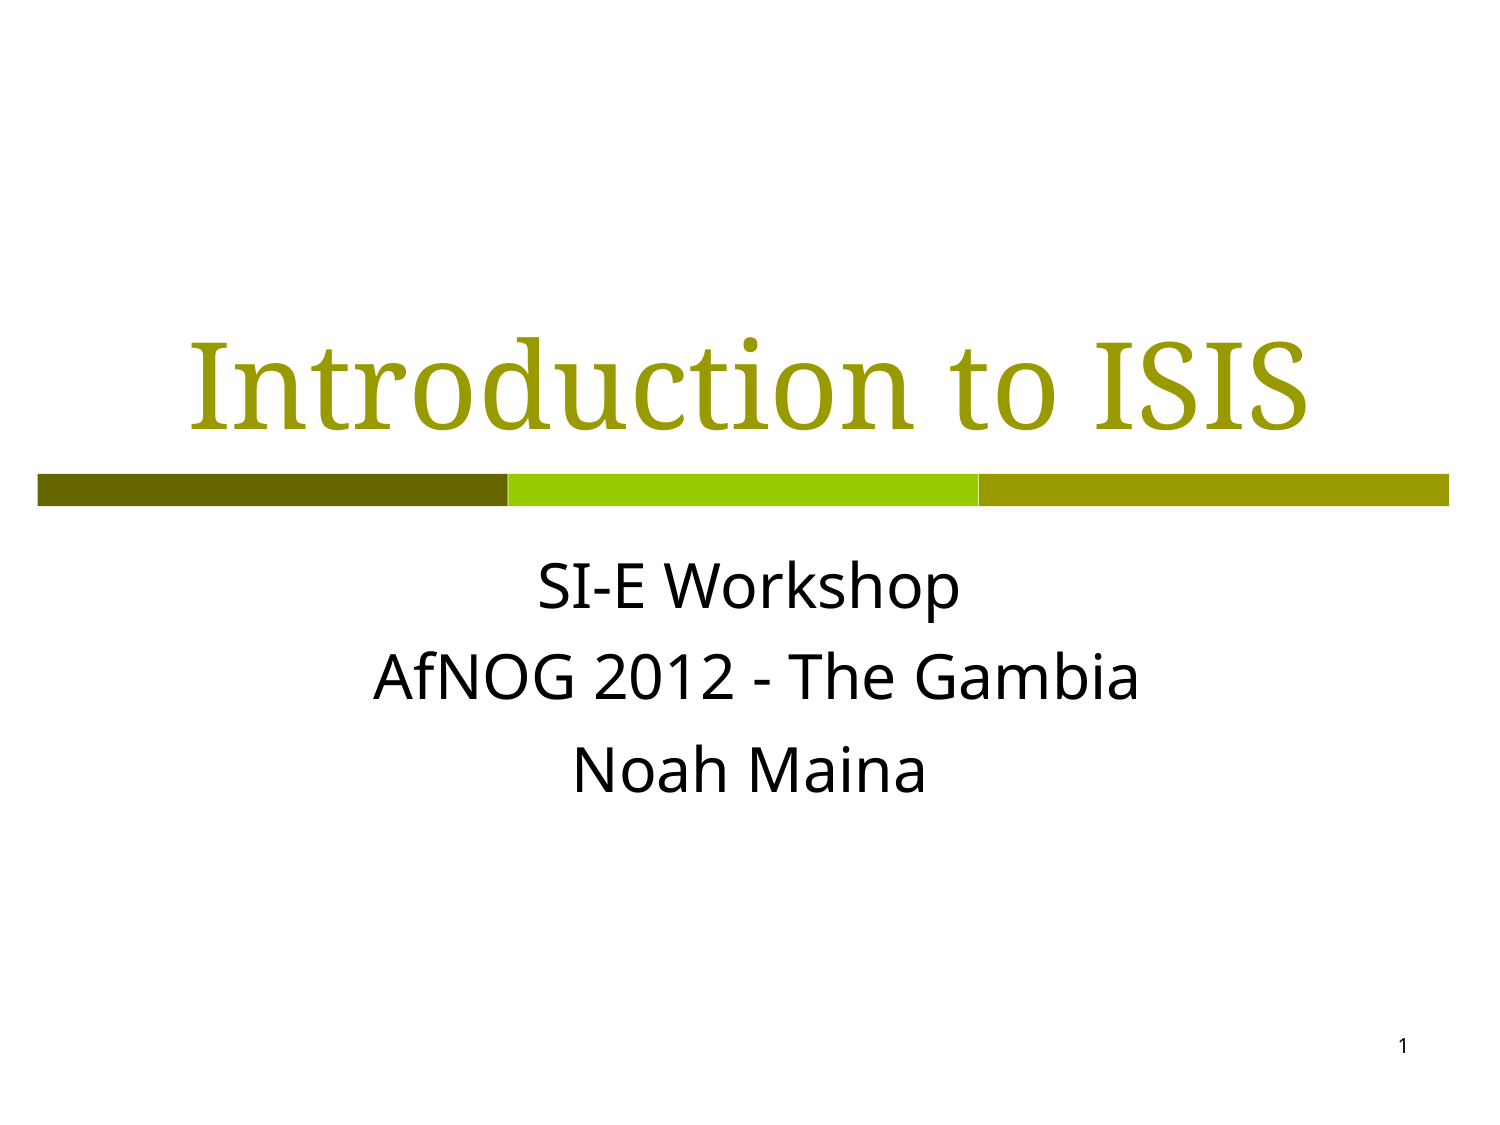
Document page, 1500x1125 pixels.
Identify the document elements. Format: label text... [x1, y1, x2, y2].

title Introduction to ISIS [112, 112, 1388, 462]
text_box SI-E Workshop AfNOG 2012 - The Gambia Noah Maina [225, 536, 1276, 899]
text_box <number> [1074, 1025, 1425, 1100]
